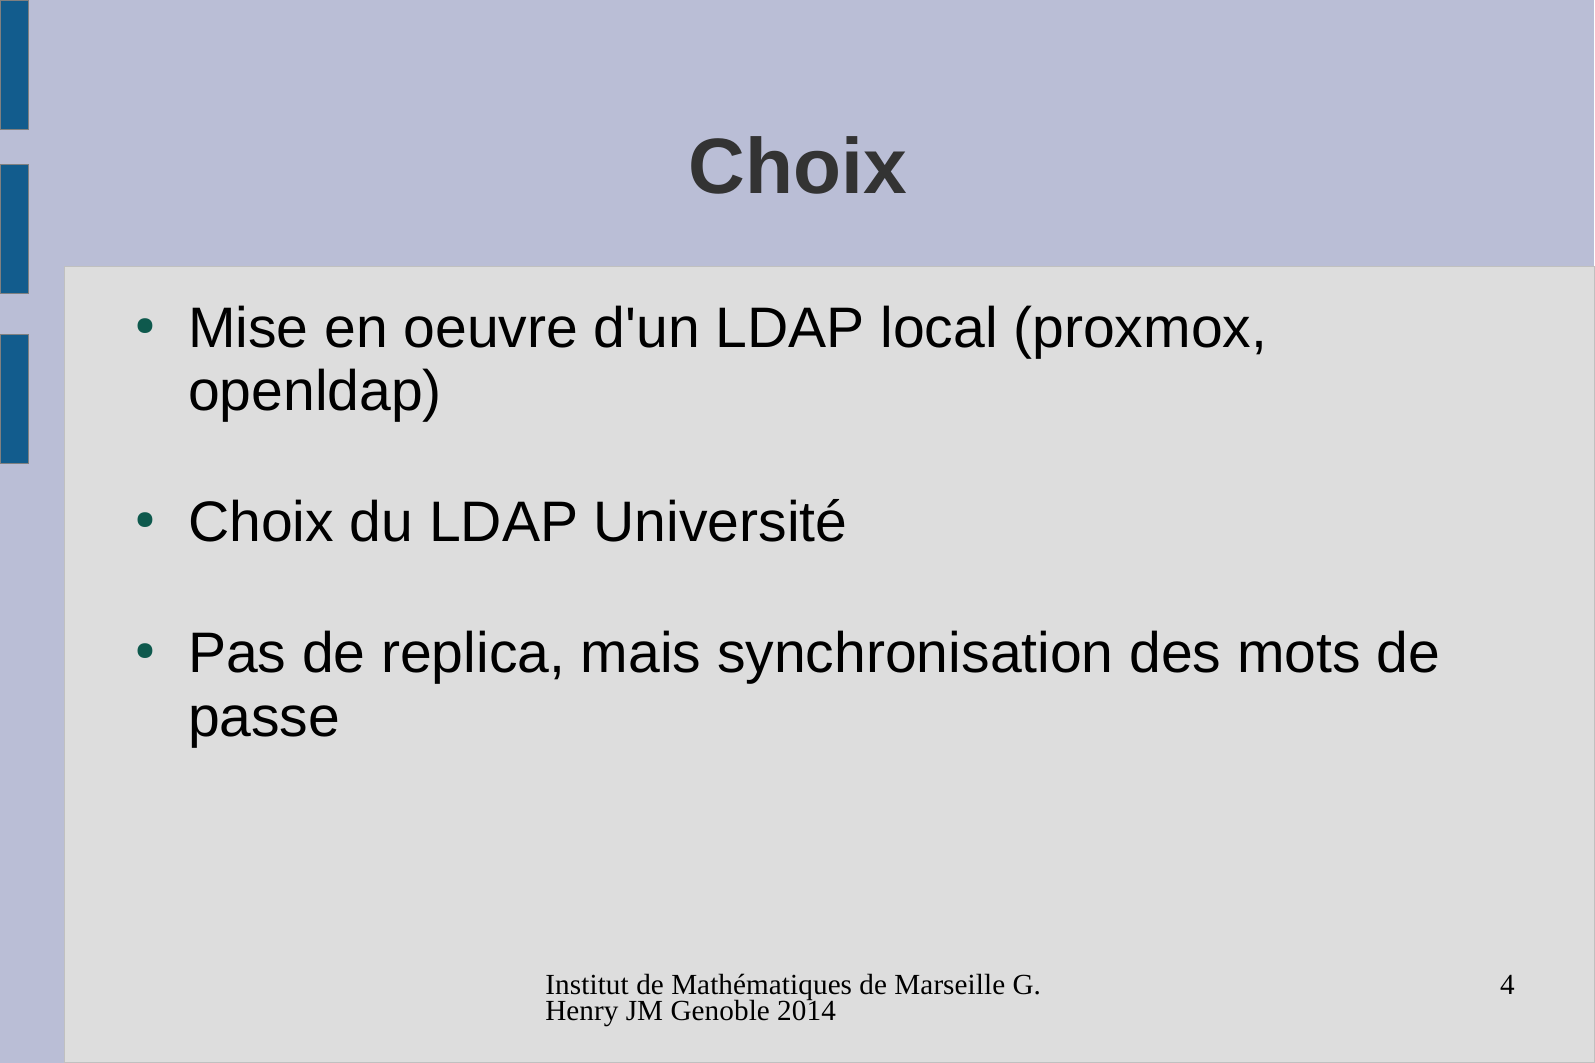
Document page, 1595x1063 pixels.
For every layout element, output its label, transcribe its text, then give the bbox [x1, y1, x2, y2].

list Mise en oeuvre d'un LDAP local (proxmox, openldap) Choix du LDAP Université Pas de replica, mais synchronisation des mots de passe [117, 295, 1479, 966]
title Choix [117, 78, 1479, 256]
